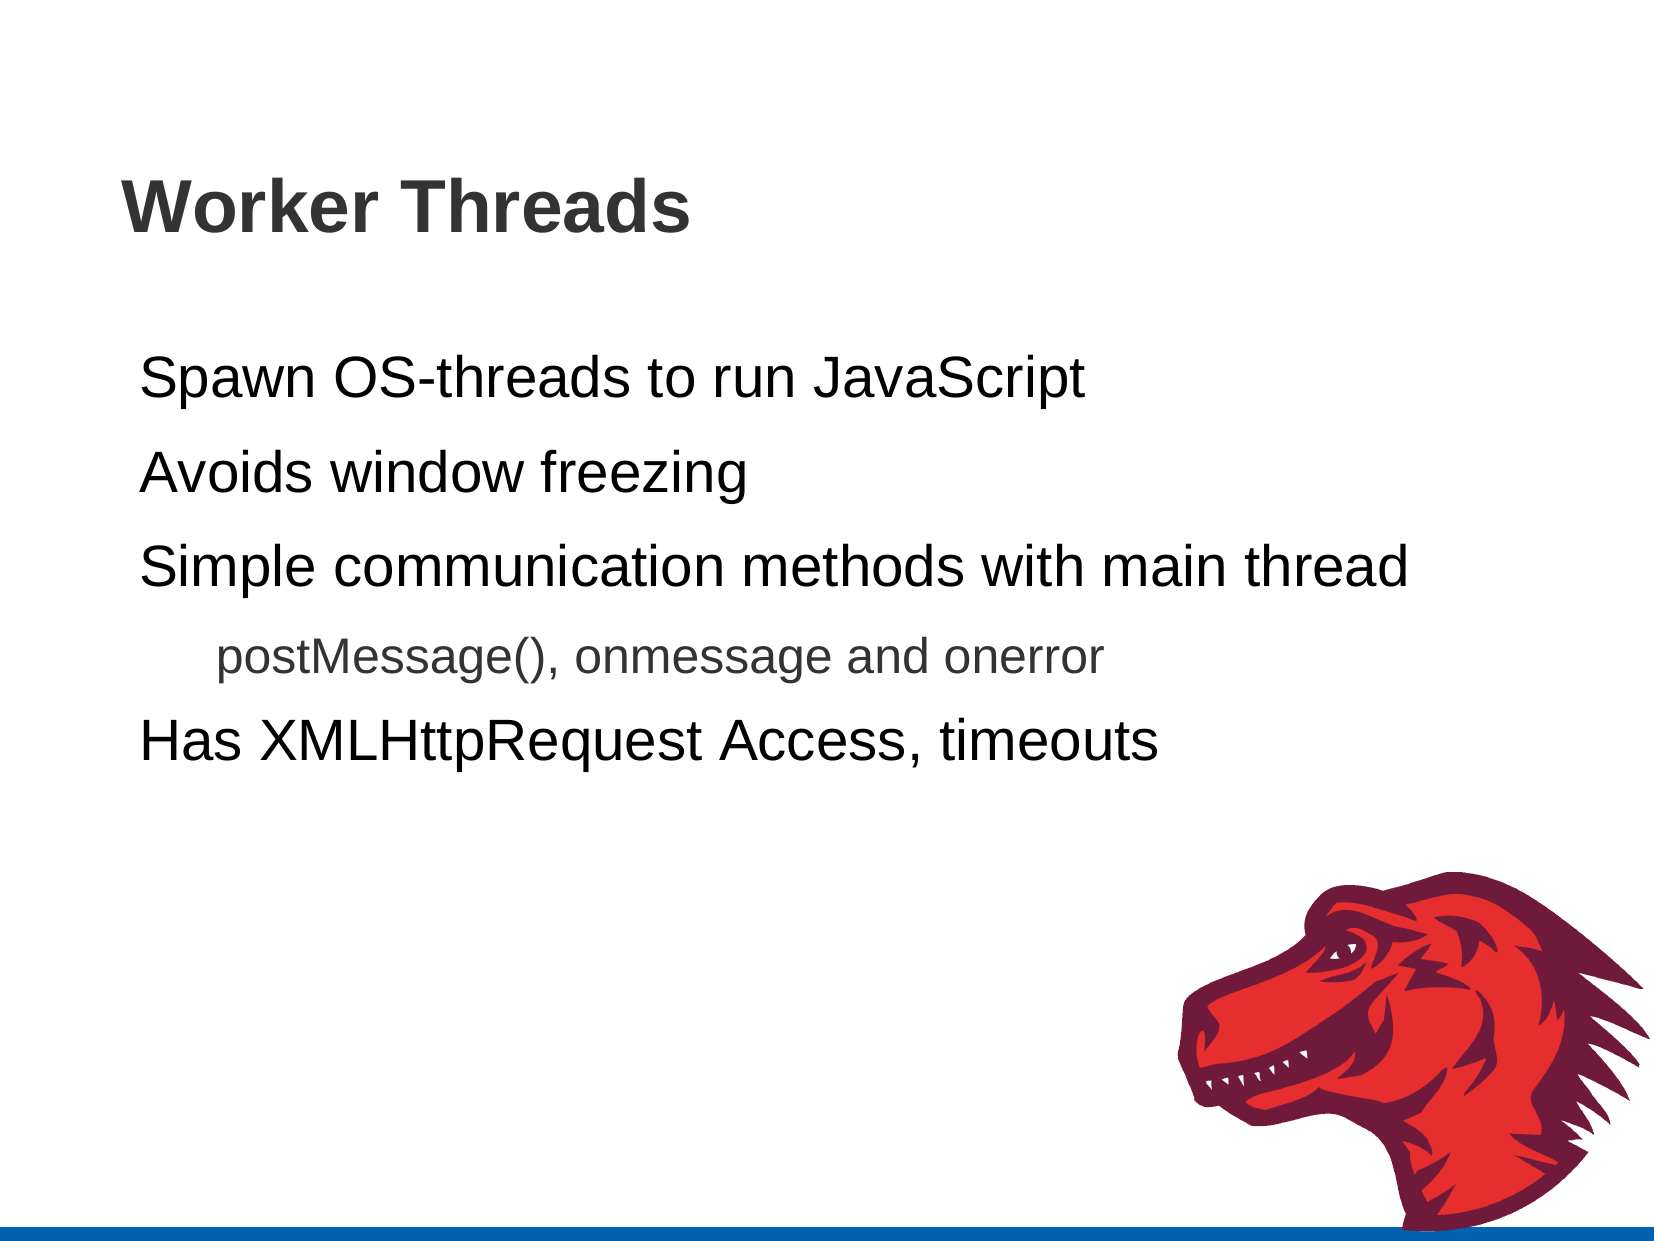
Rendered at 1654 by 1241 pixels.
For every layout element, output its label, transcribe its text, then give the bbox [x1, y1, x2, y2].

title Worker Threads [121, 110, 1534, 303]
picture [1171, 872, 1654, 1241]
list Spawn OS-threads to run JavaScript Avoids window freezing Simple communication methods with main thread postMessage(), onmessage and onerror Has XMLHttpRequest Access, timeouts [121, 344, 1534, 1112]
